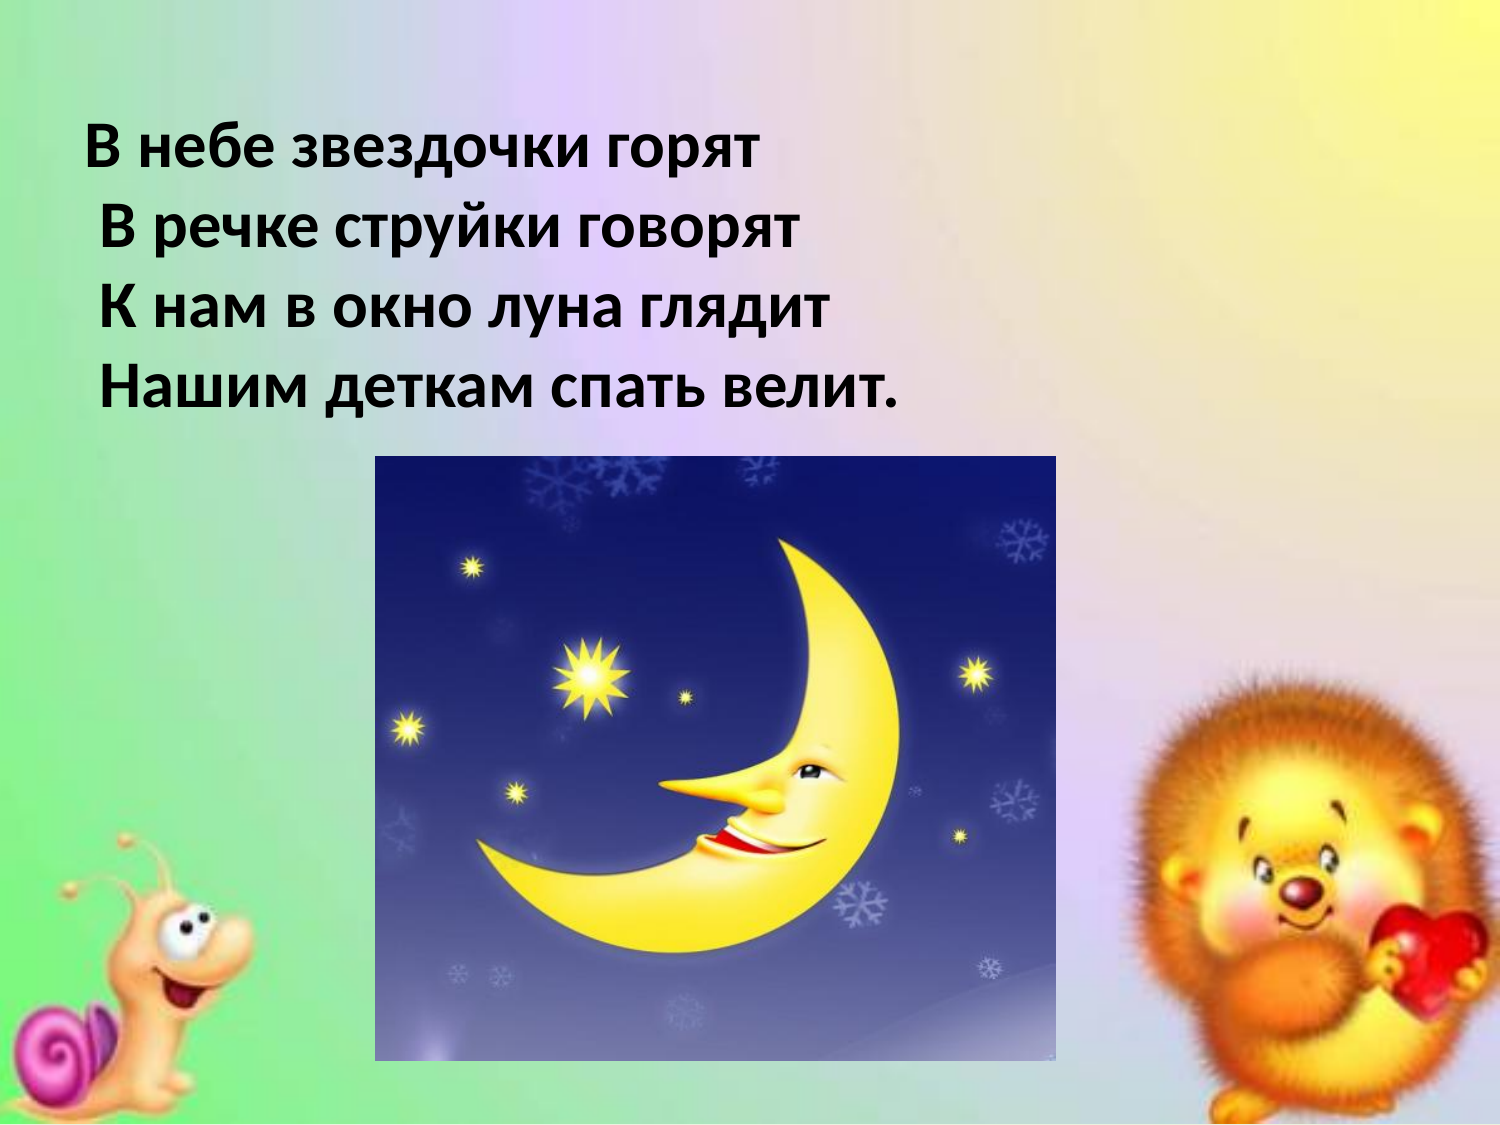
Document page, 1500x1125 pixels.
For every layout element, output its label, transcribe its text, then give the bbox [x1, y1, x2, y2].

picture [0, 0, 1500, 1124]
text_box В небе звездочки горят В речке струйки говорят К нам в окно луна глядит Нашим деткам спать велит. [70, 93, 1020, 429]
